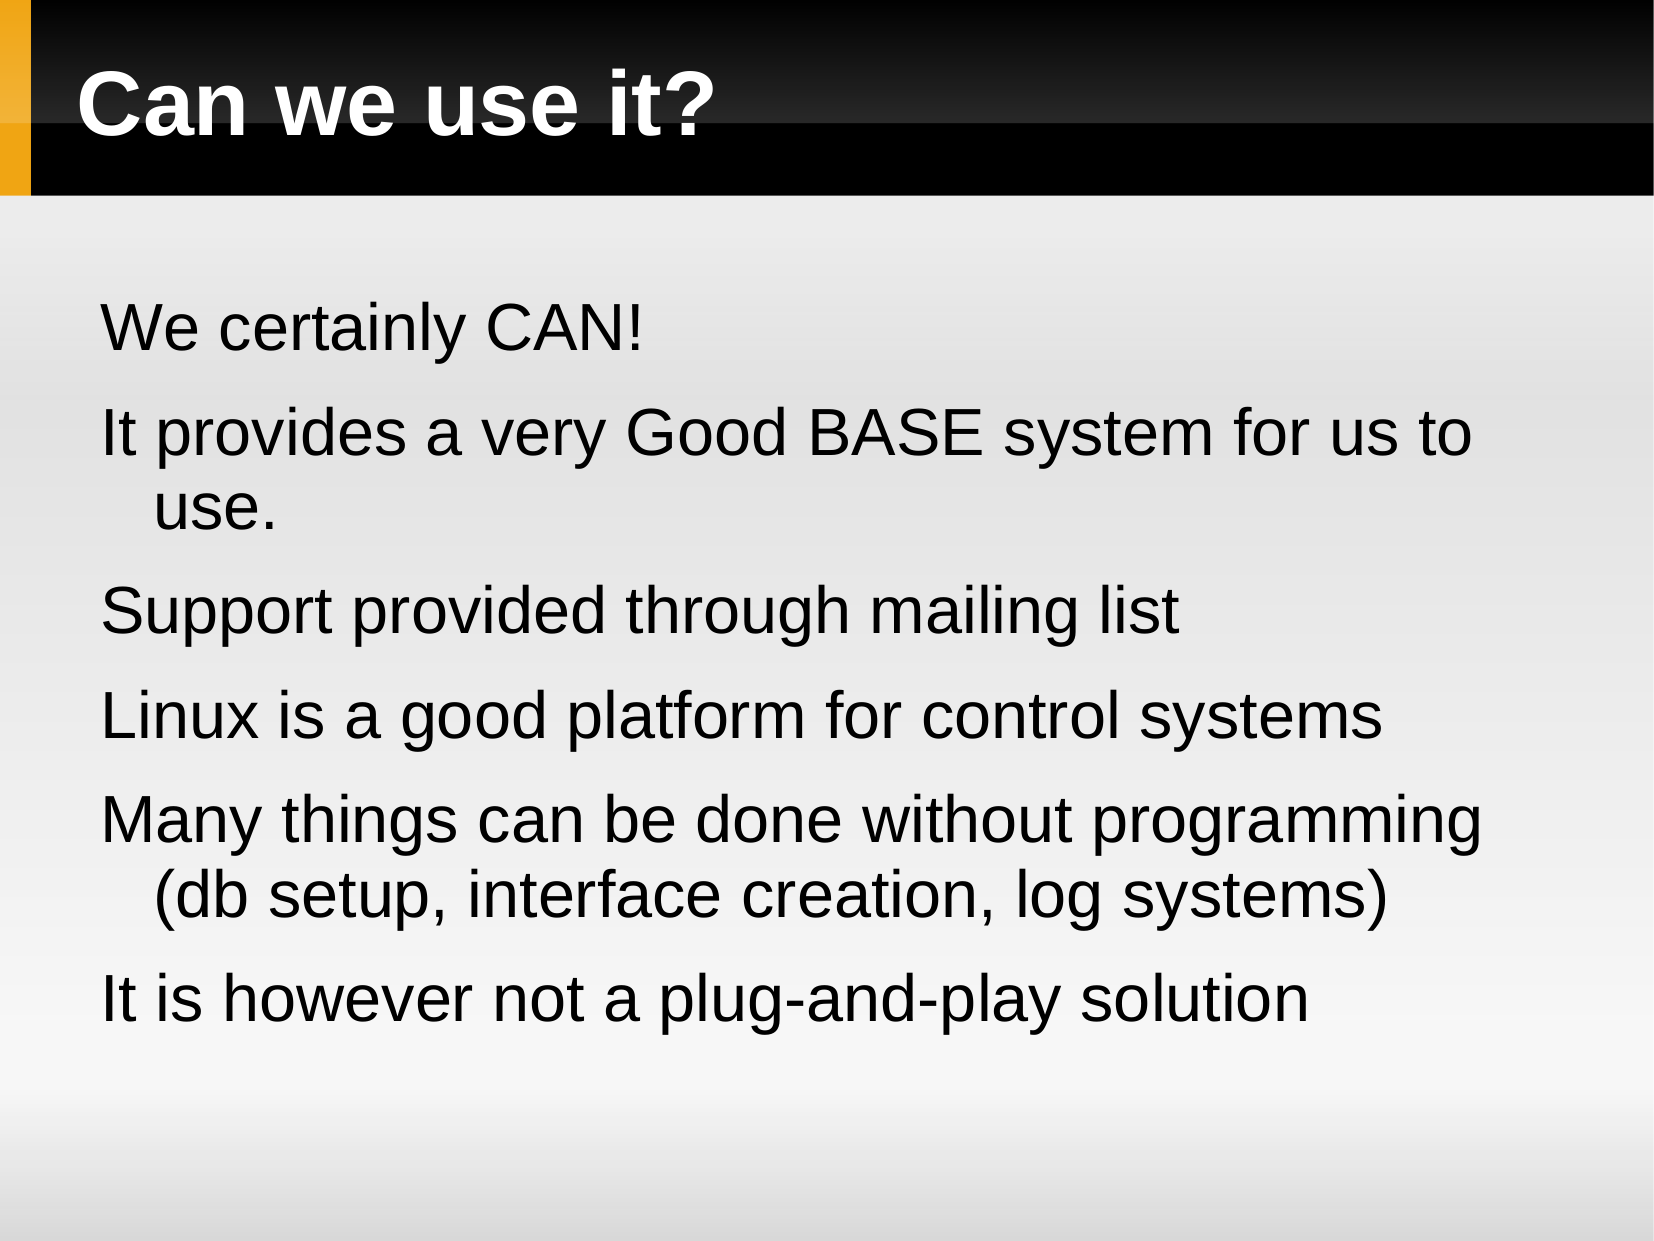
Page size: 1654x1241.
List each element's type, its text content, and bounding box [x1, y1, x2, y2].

picture [0, 0, 1654, 1241]
list We certainly CAN! It provides a very Good BASE system for us to use. Support provided through mailing list Linux is a good platform for control systems Many things can be done without programming (db setup, interface creation, log systems) It is however not a plug-and-play solution [82, 290, 1571, 1216]
title Can we use it? [76, 7, 1565, 200]
